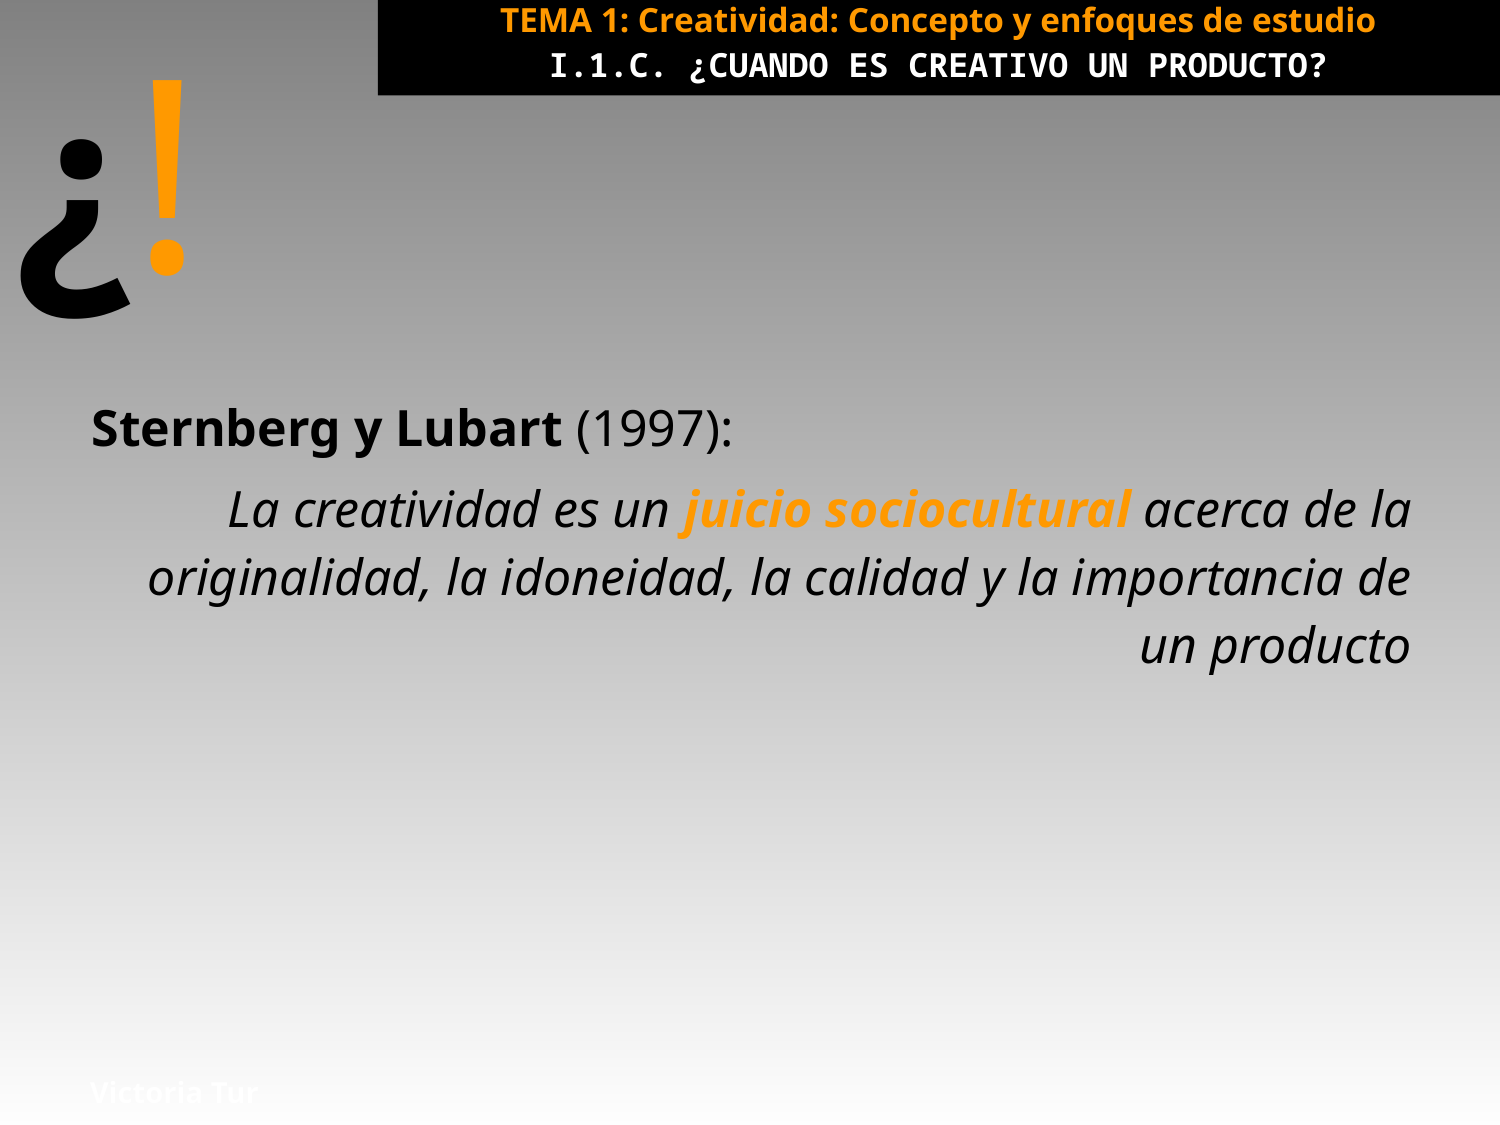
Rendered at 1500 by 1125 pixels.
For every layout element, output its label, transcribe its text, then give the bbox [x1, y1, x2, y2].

text_box TEMA 1: Creatividad: Concepto y enfoques de estudio I.1.C. ¿CUANDO ES CREATIVO UN PRODUCTO? [377, 0, 1500, 96]
list Sternberg y Lubart (1997): La creatividad es un juicio sociocultural acerca de la originalidad, la idoneidad, la calidad y la importancia de un producto [76, 385, 1427, 998]
